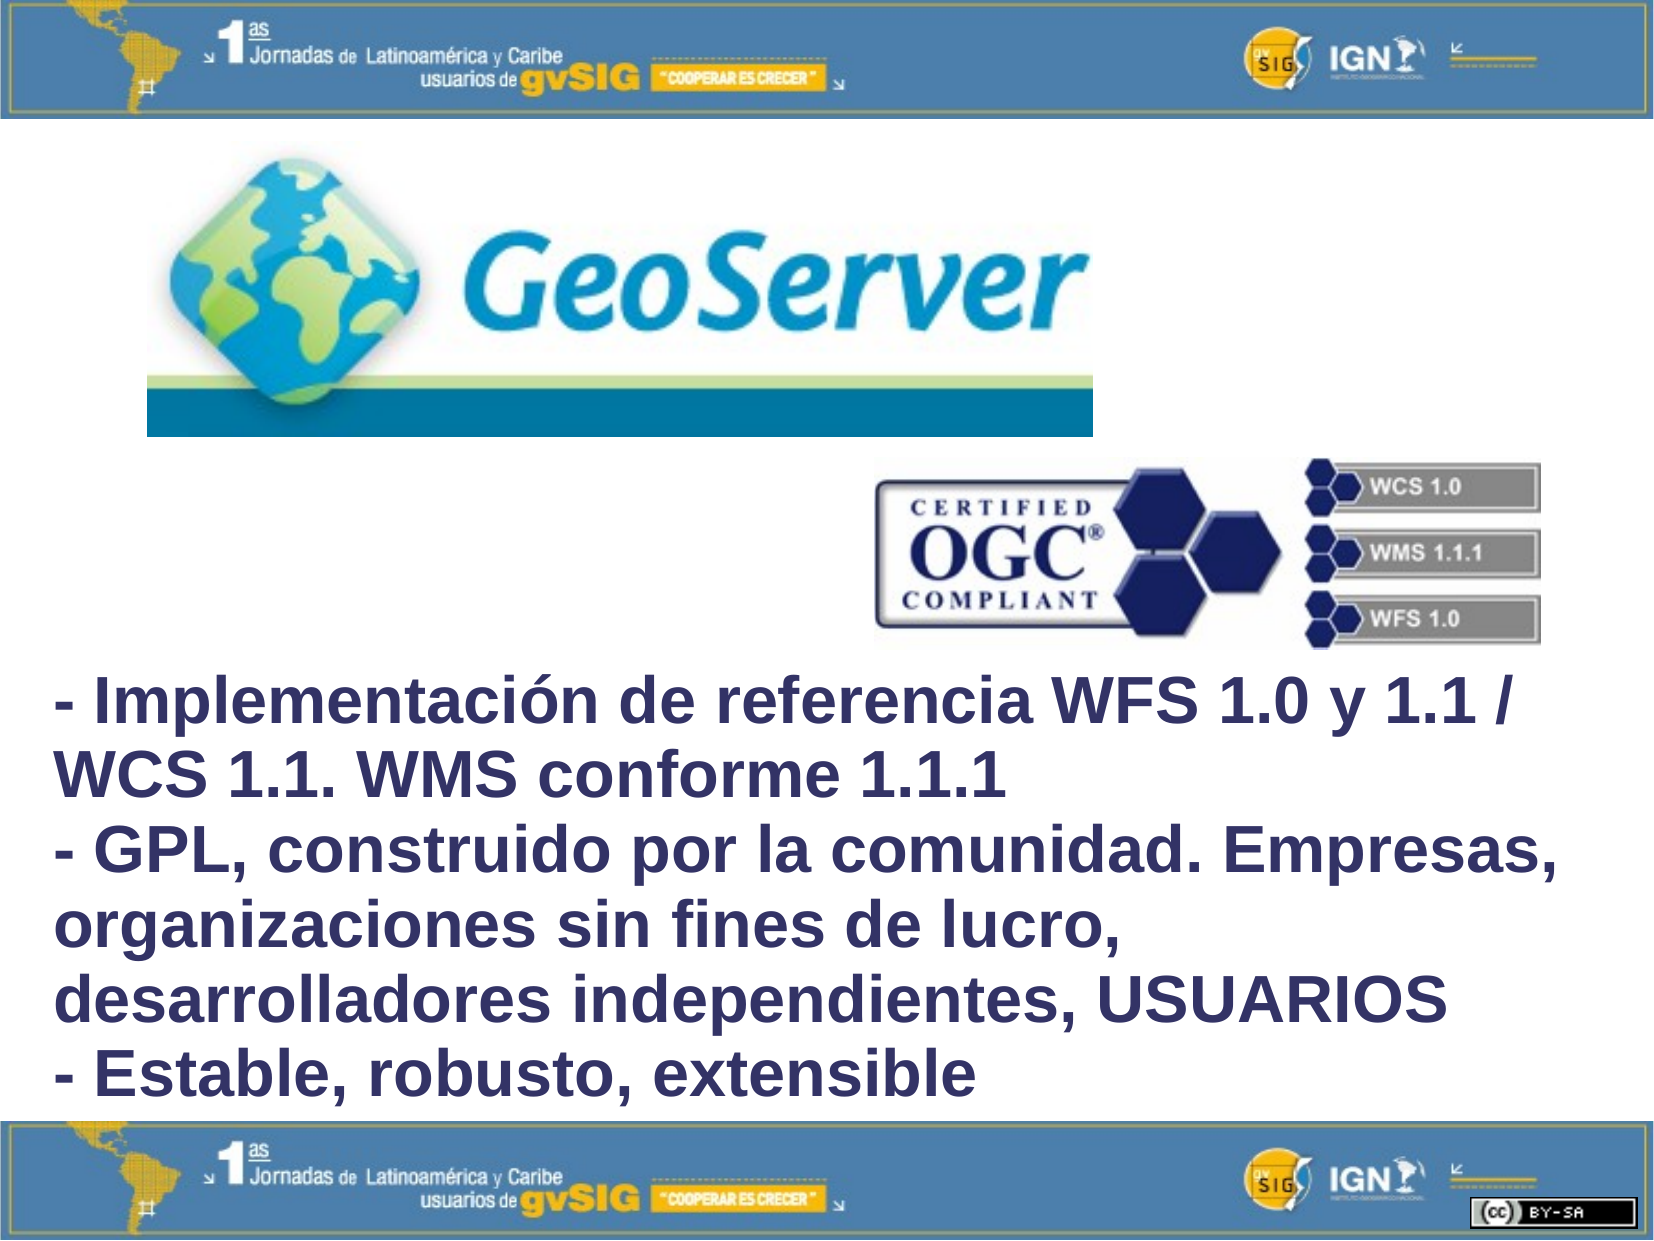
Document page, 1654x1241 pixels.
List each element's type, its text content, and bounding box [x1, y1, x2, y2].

picture [147, 141, 1093, 406]
picture [0, 1121, 1654, 1241]
picture [0, 0, 1654, 119]
text_box - Implementación de referencia WFS 1.0 y 1.1 / WCS 1.1. WMS conforme 1.1.1 - GPL, construido por la comunidad. Empresas, organizaciones sin fines de lucro, desarrolladores independientes, USUARIOS - Estable, robusto, extensible [53, 623, 1625, 1226]
picture [874, 457, 1541, 650]
